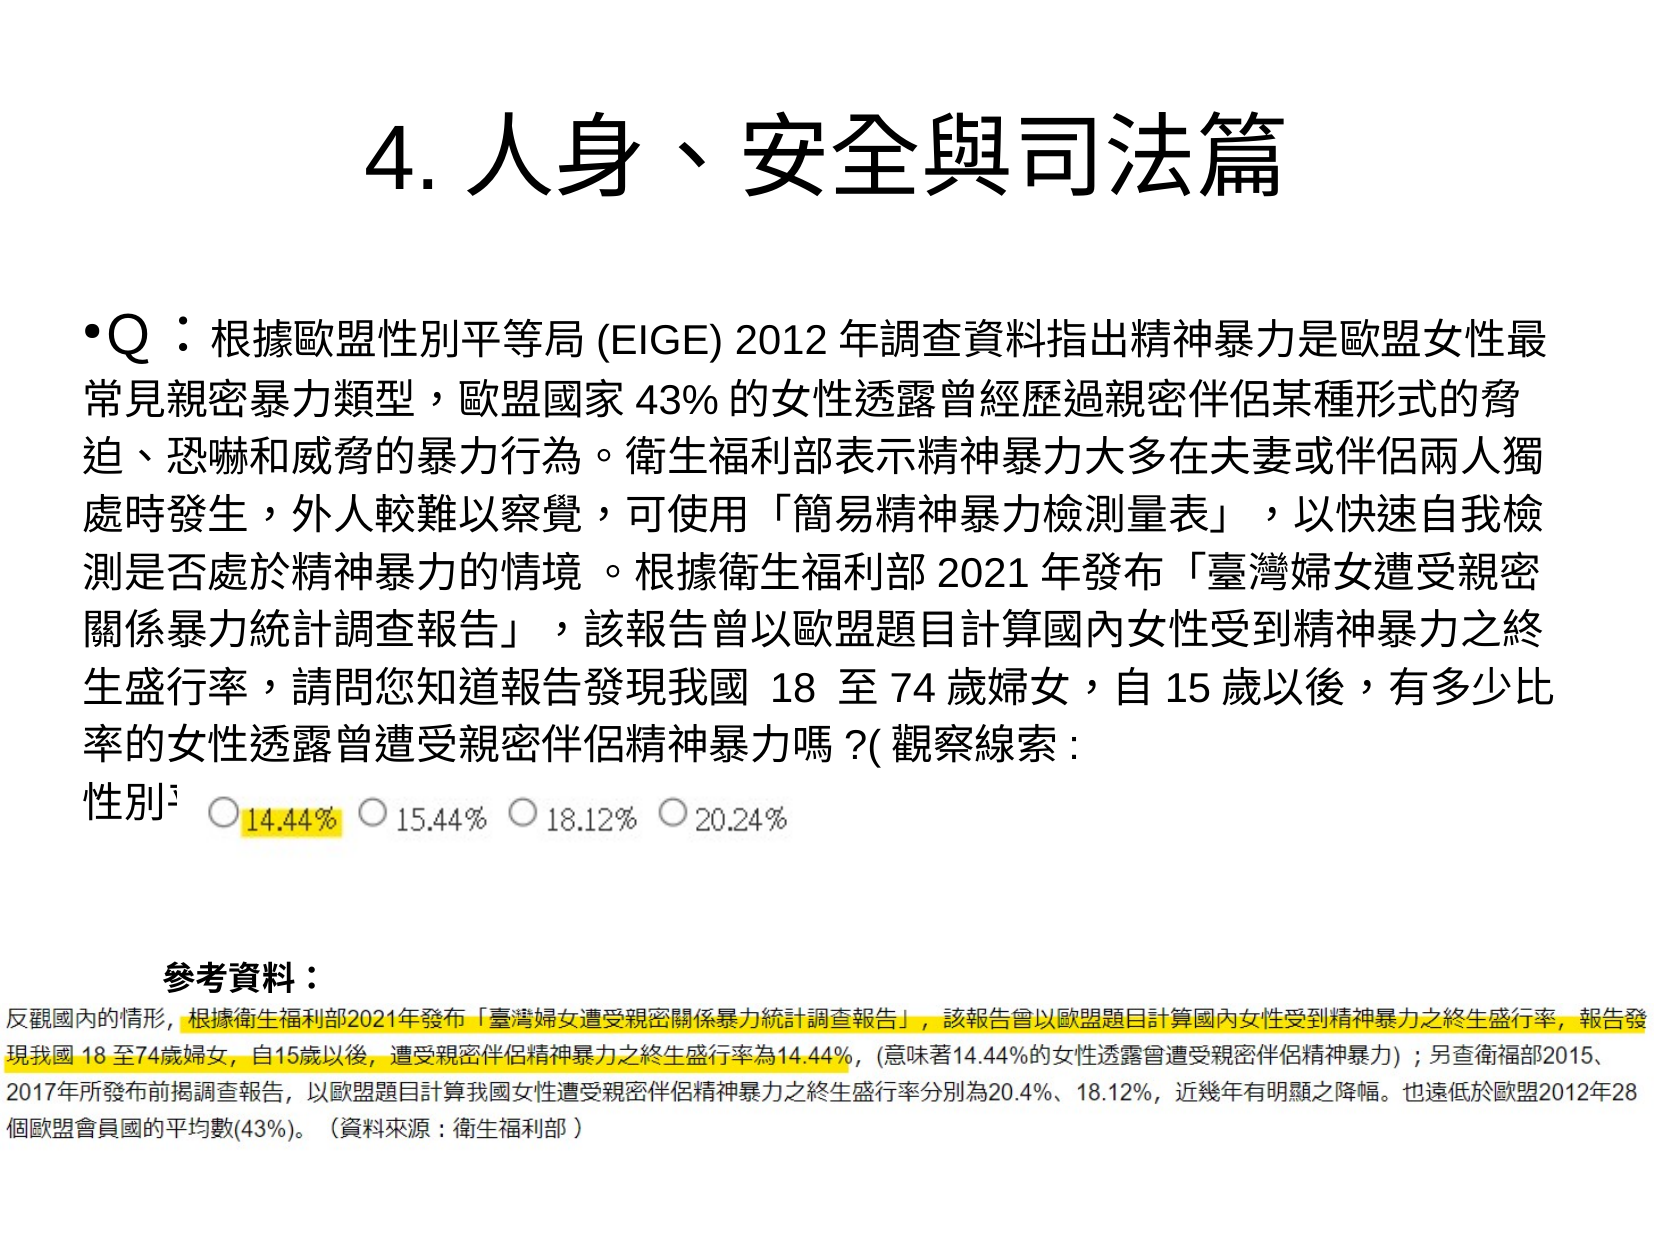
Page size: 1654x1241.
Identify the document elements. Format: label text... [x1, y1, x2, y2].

list Ｑ：根據歐盟性別平等局(EIGE) 2012年調查資料指出精神暴力是歐盟女性最常見親密暴力類型，歐盟國家43%的女性透露曾經歷過親密伴侶某種形式的脅迫、恐嚇和威脅的暴力行為。衛生福利部表示精神暴力大多在夫妻或伴侶兩人獨處時發生，外人較難以察覺，可使用「簡易精神暴力檢測量表」，以快速自我檢測是否處於精神暴力的情境 。根據衛生福利部2021年發布「臺灣婦女遭受親密關係暴力統計調查報告」，該報告曾以歐盟題目計算國內女性受到精神暴力之終生盛行率，請問您知道報告發現我國 18 至74歲婦女，自15歲以後，有多少比率的女性透露曾遭受親密伴侶精神暴力嗎?(觀察線索: 性別平等觀測站https://ppt.cc/fnFBhx ) [82, 290, 1571, 1003]
text_box 參考資料： [147, 944, 1565, 1003]
picture [0, 1003, 1654, 1160]
picture [177, 767, 802, 886]
title 4.人身、安全與司法篇 [82, 49, 1571, 257]
